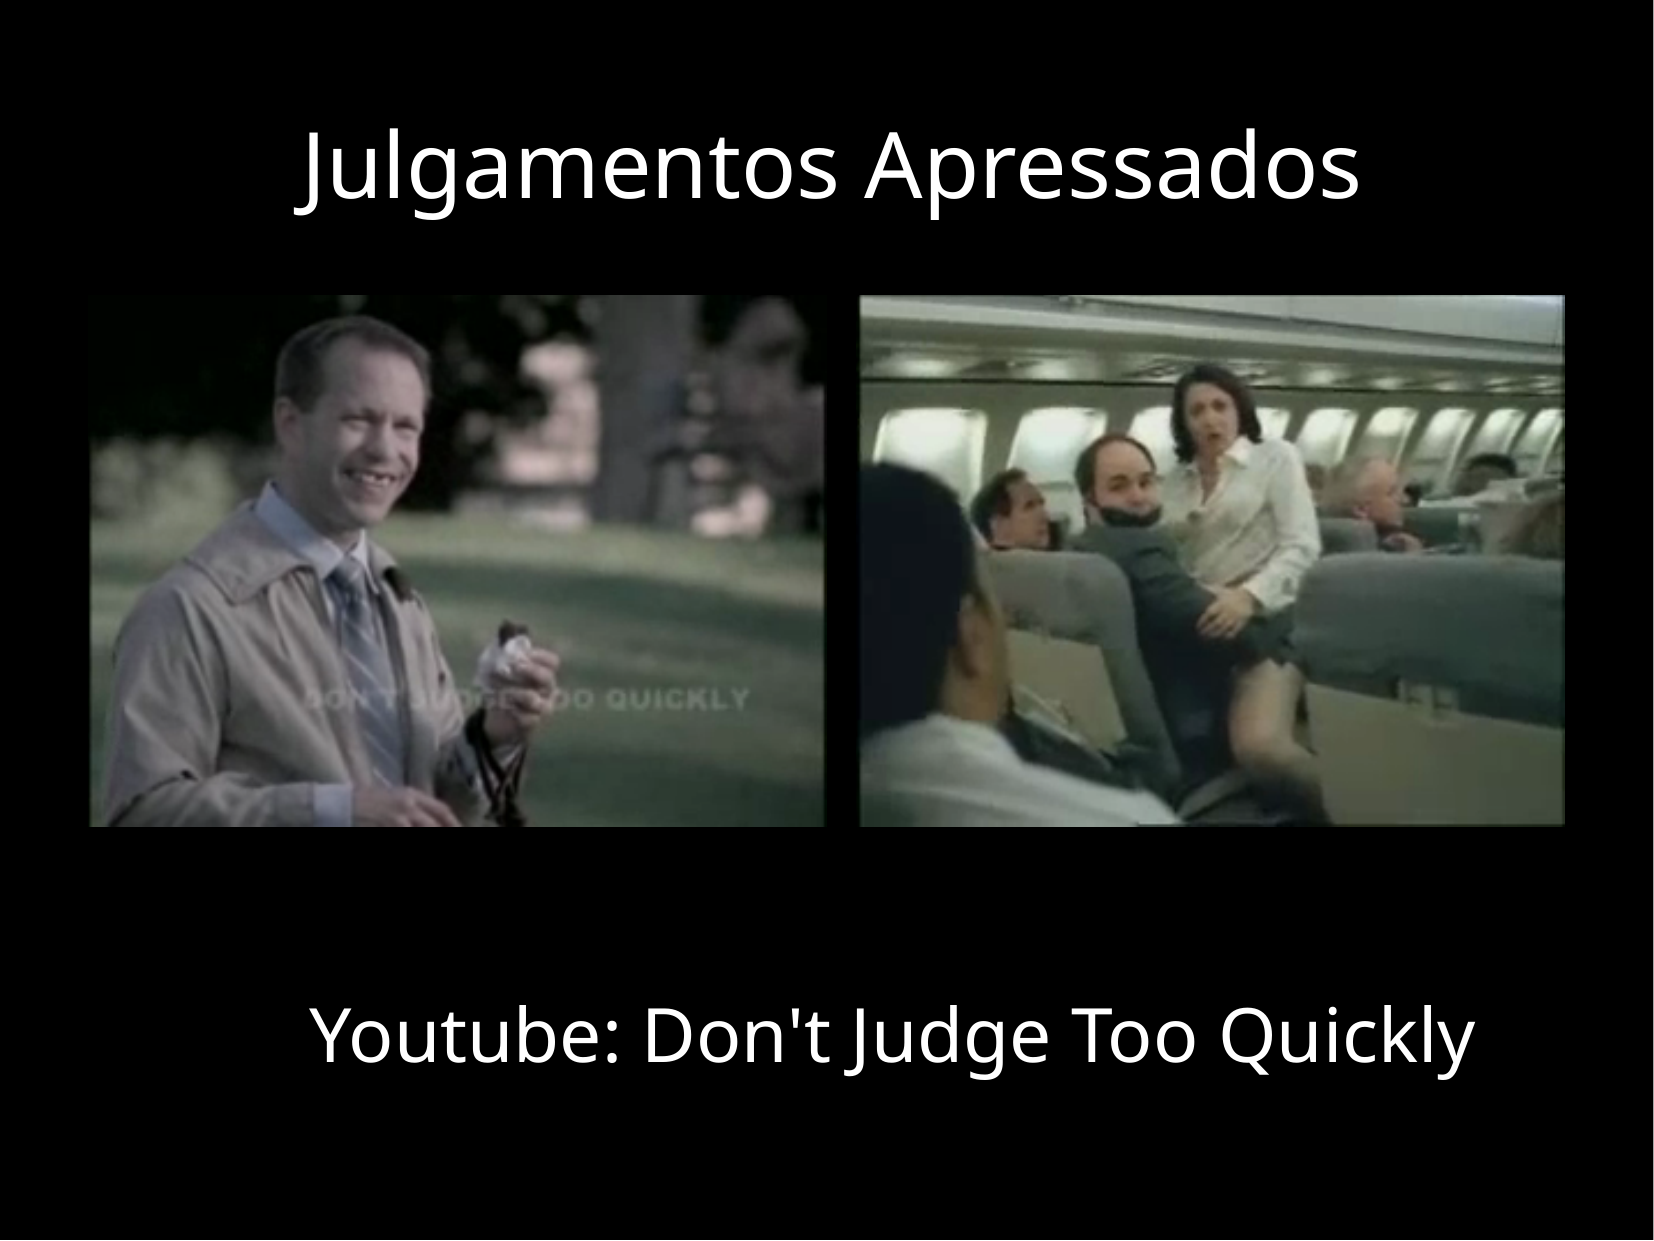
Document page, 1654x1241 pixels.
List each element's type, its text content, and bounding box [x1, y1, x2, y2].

text_box Youtube: Don't Judge Too Quickly [295, 974, 1439, 1077]
title Julgamentos Apressados [88, 88, 1577, 238]
picture [856, 295, 1565, 827]
picture [88, 295, 827, 827]
